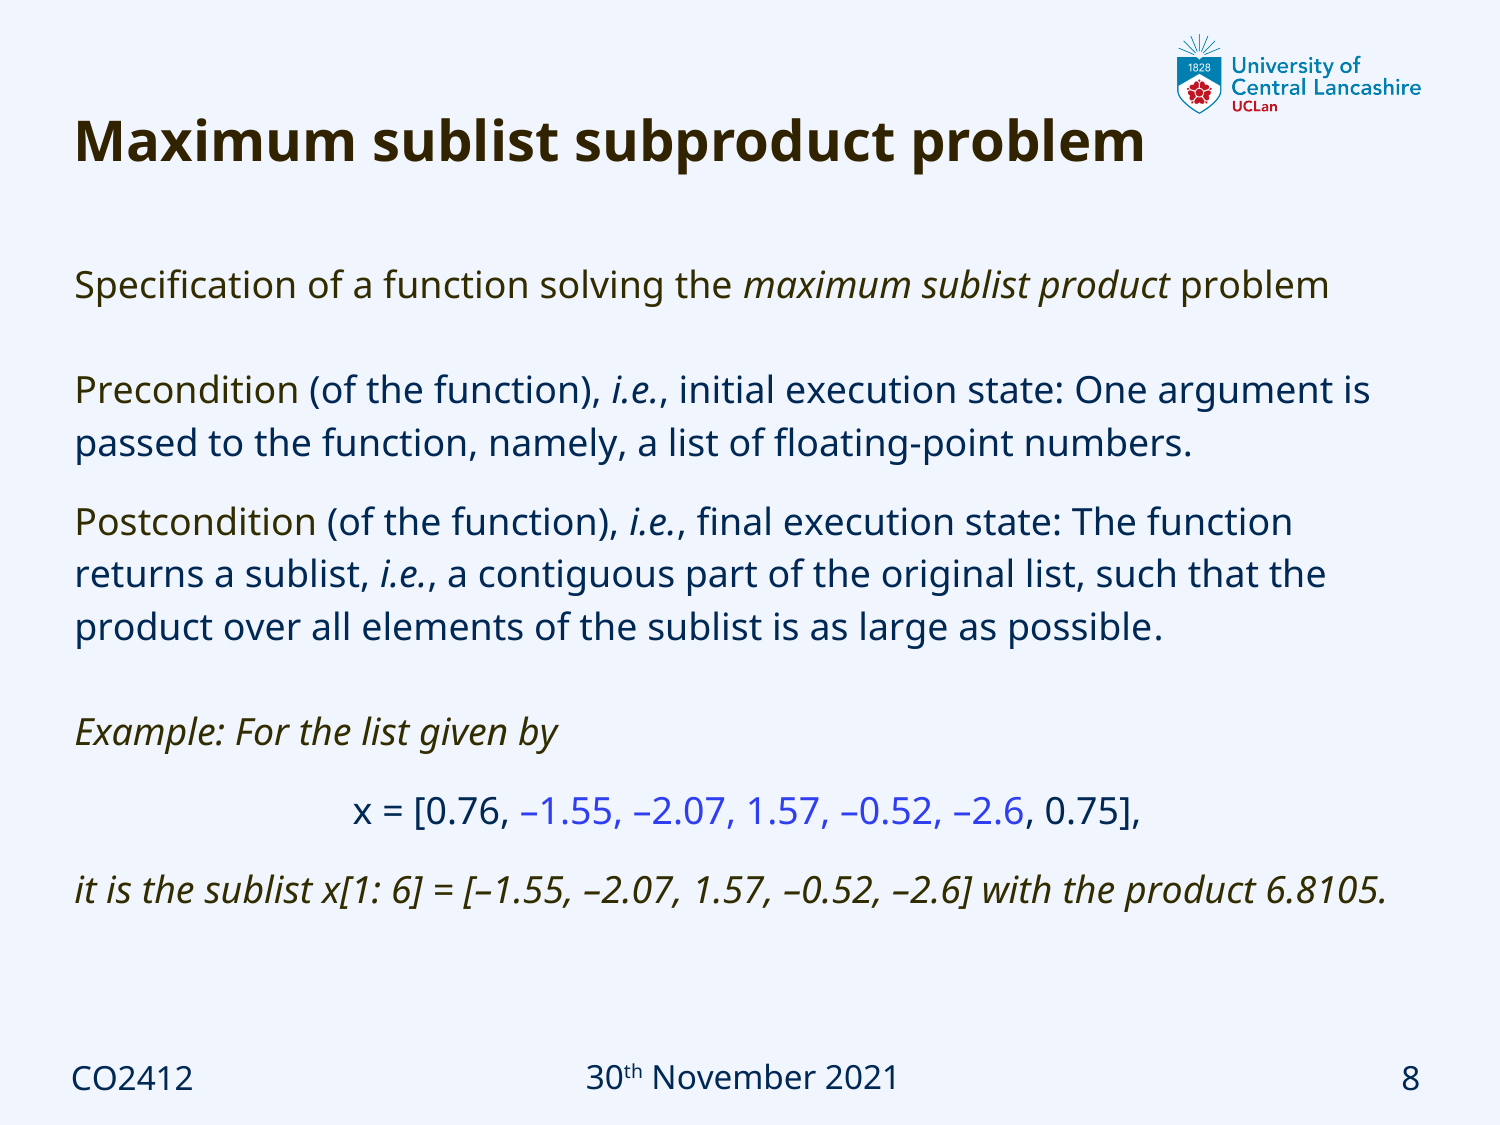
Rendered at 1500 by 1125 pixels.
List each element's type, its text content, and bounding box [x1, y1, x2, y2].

text_box Specification of a function solving the maximum sublist product problem Precondition (of the function), i.e., initial execution state: One argument is passed to the function, namely, a list of floating-point numbers. Postcondition (of the function), i.e., final execution state: The function returns a sublist, i.e., a contiguous part of the original list, such that the product over all elements of the sublist is as large as possible. Example: For the list given by x = [0.76, –1.55, –2.07, 1.57, –0.52, –2.6, 0.75], it is the sublist x[1: 6] = [–1.55, –2.07, 1.57, –0.52, –2.6] with the product 6.8105. [59, 245, 1435, 971]
title Maximum sublist subproduct problem [58, 54, 1500, 224]
picture [1177, 34, 1421, 54]
